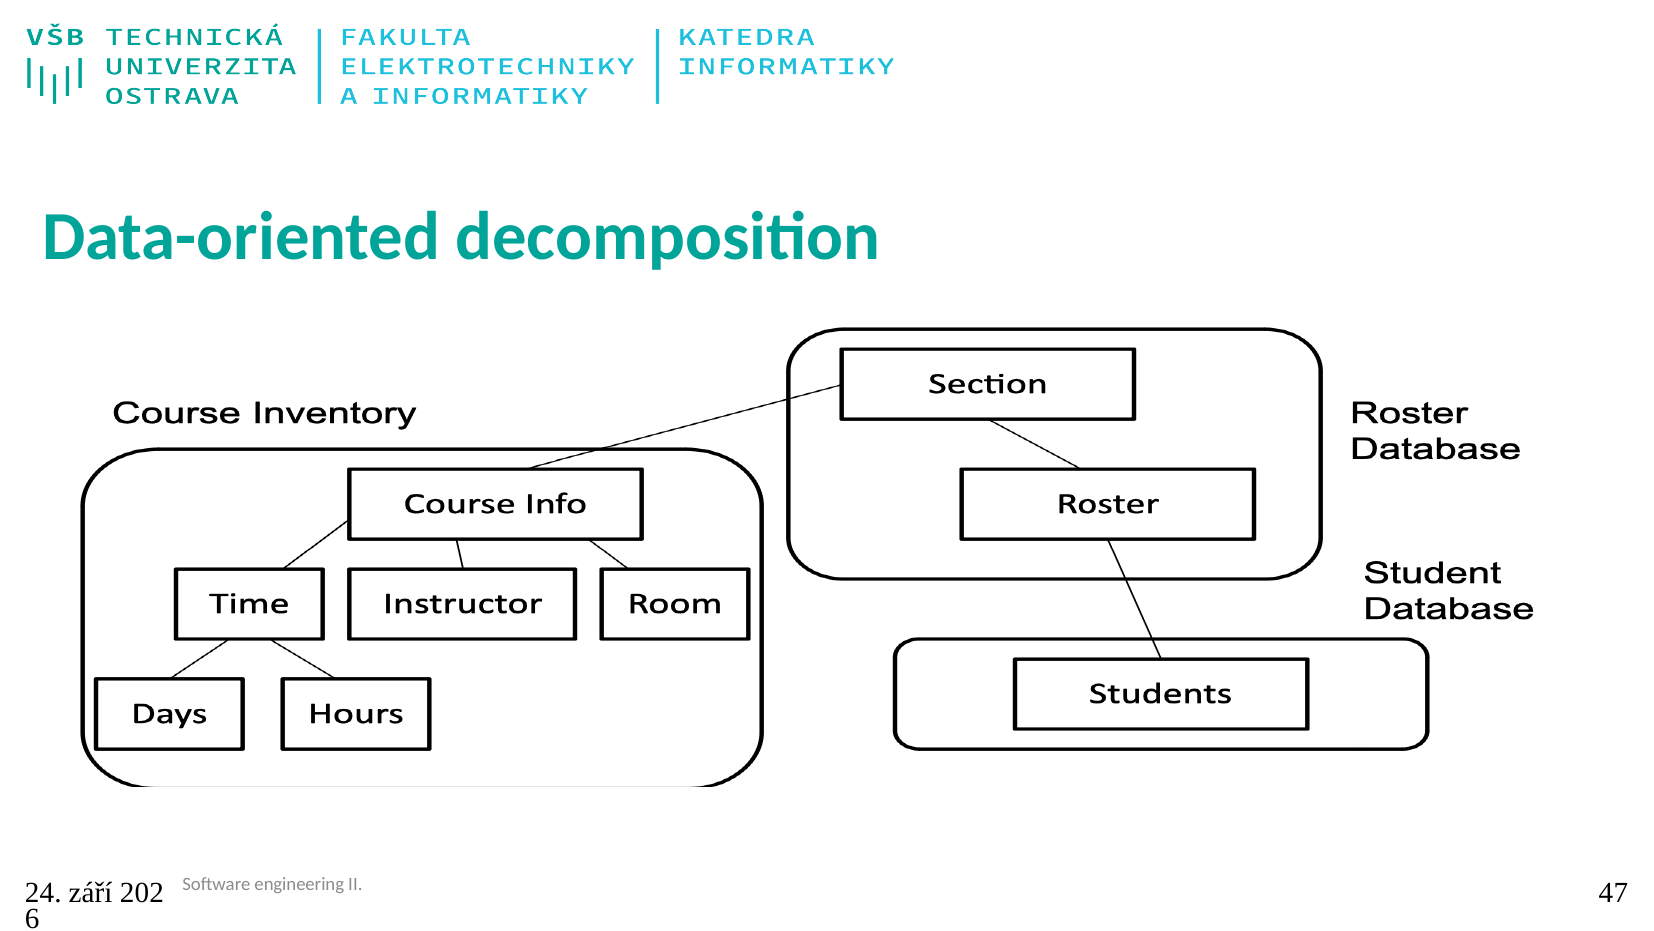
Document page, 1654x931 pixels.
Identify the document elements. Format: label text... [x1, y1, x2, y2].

picture [22, 315, 1623, 788]
footer Software engineering II. [167, 862, 1516, 904]
picture [26, 23, 894, 104]
title Data-oriented decomposition [27, 142, 1628, 282]
